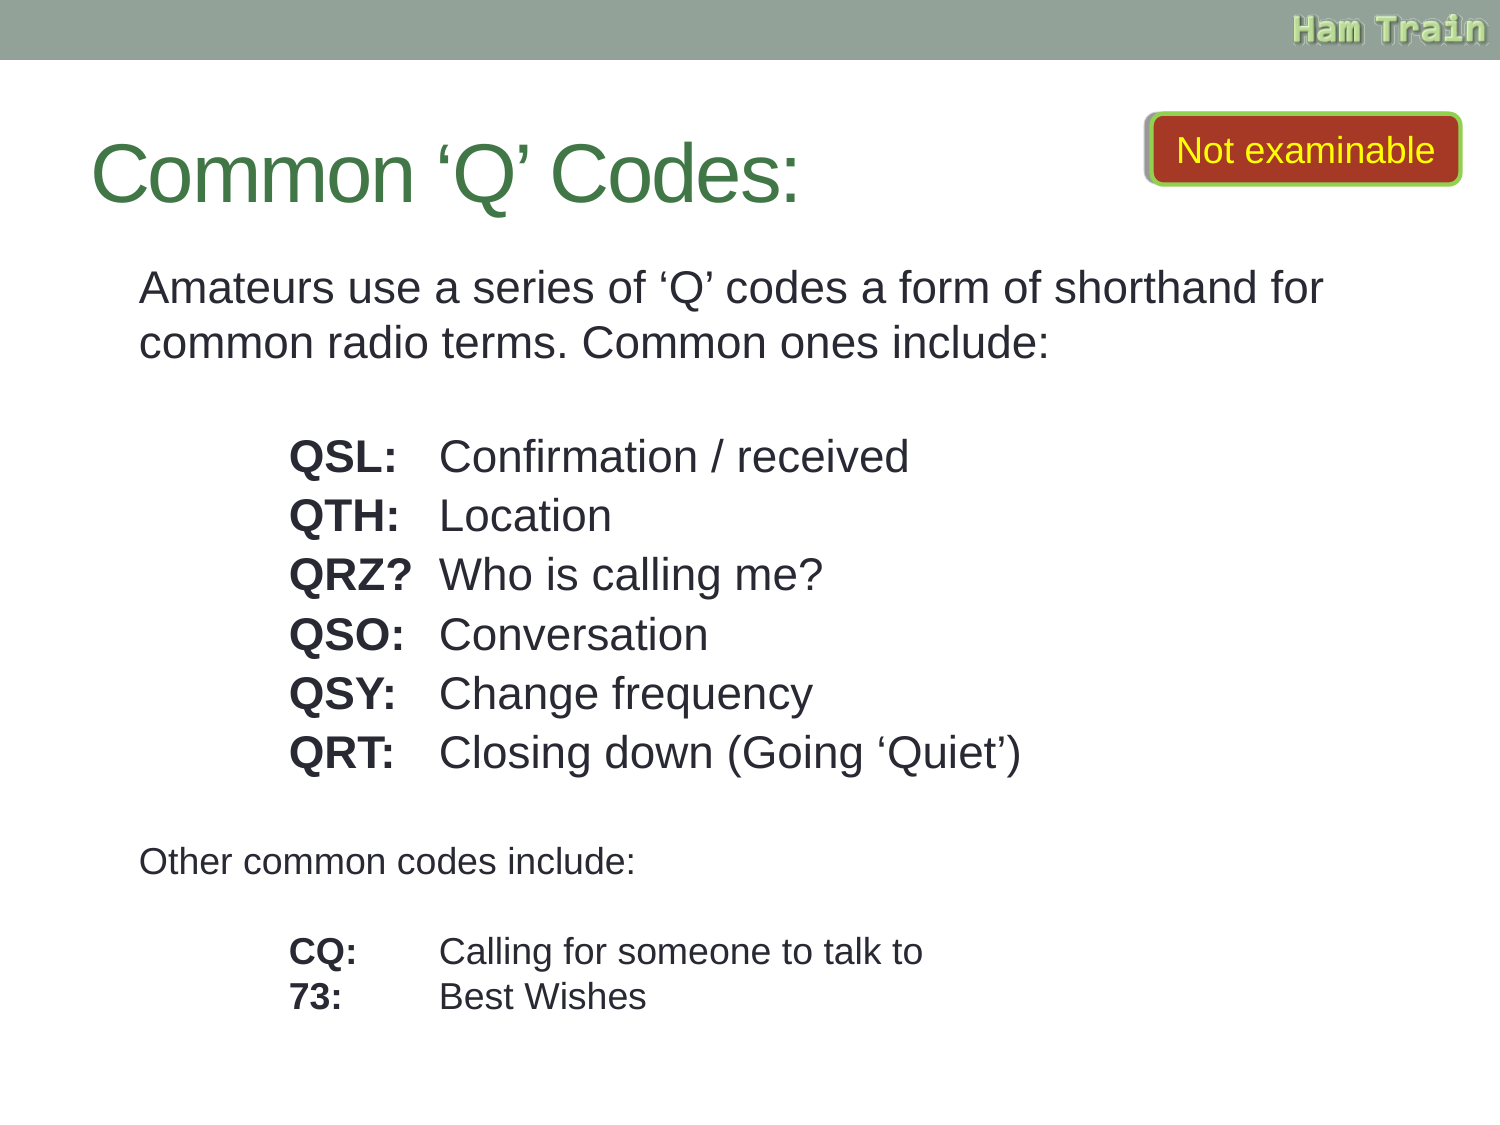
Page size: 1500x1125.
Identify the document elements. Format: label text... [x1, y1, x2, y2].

title Common ‘Q’ Codes: [75, 87, 1426, 251]
text_box Amateurs use a series of ‘Q’ codes a form of shorthand for common radio terms. Common ones include: QSL: Confirmation / received QTH: Location QRZ? Who is calling me? QSO: Conversation QSY: Change frequency QRT: Closing down (Going ‘Quiet’) Other common codes include: CQ: Calling for someone to talk to 73: Best Wishes [123, 249, 1400, 1109]
text_box Not examinable [1151, 113, 1461, 185]
